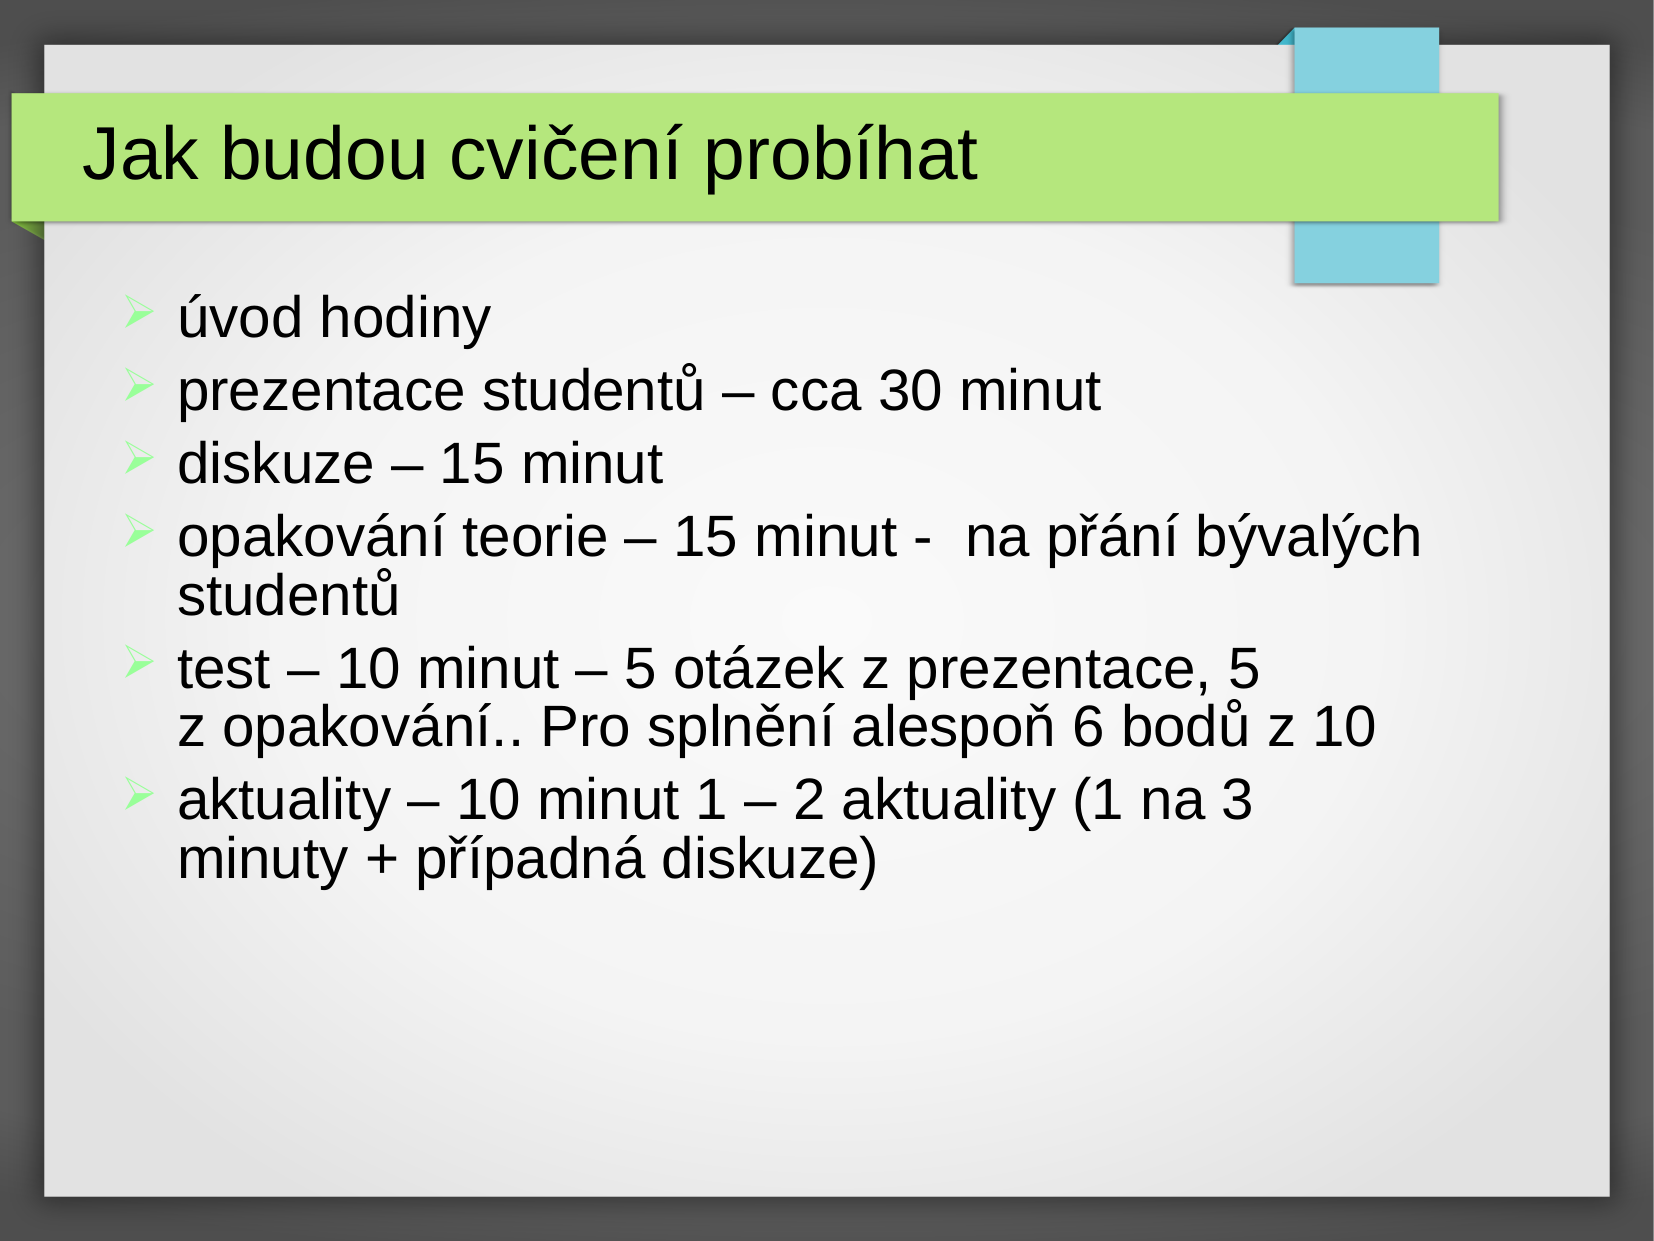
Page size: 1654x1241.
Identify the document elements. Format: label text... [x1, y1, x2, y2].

picture [0, 0, 1654, 1241]
title Jak budou cvičení probíhat [82, 94, 1264, 213]
text_box úvod hodiny prezentace studentů – cca 30 minut diskuze – 15 minut opakování teorie – 15 minut - na přání bývalých studentů test – 10 minut – 5 otázek z prezentace, 5 z opakování.. Pro splnění alespoň 6 bodů z 10 aktuality – 10 minut 1 – 2 aktuality (1 na 3 minuty + případná diskuze) [106, 283, 1457, 1026]
